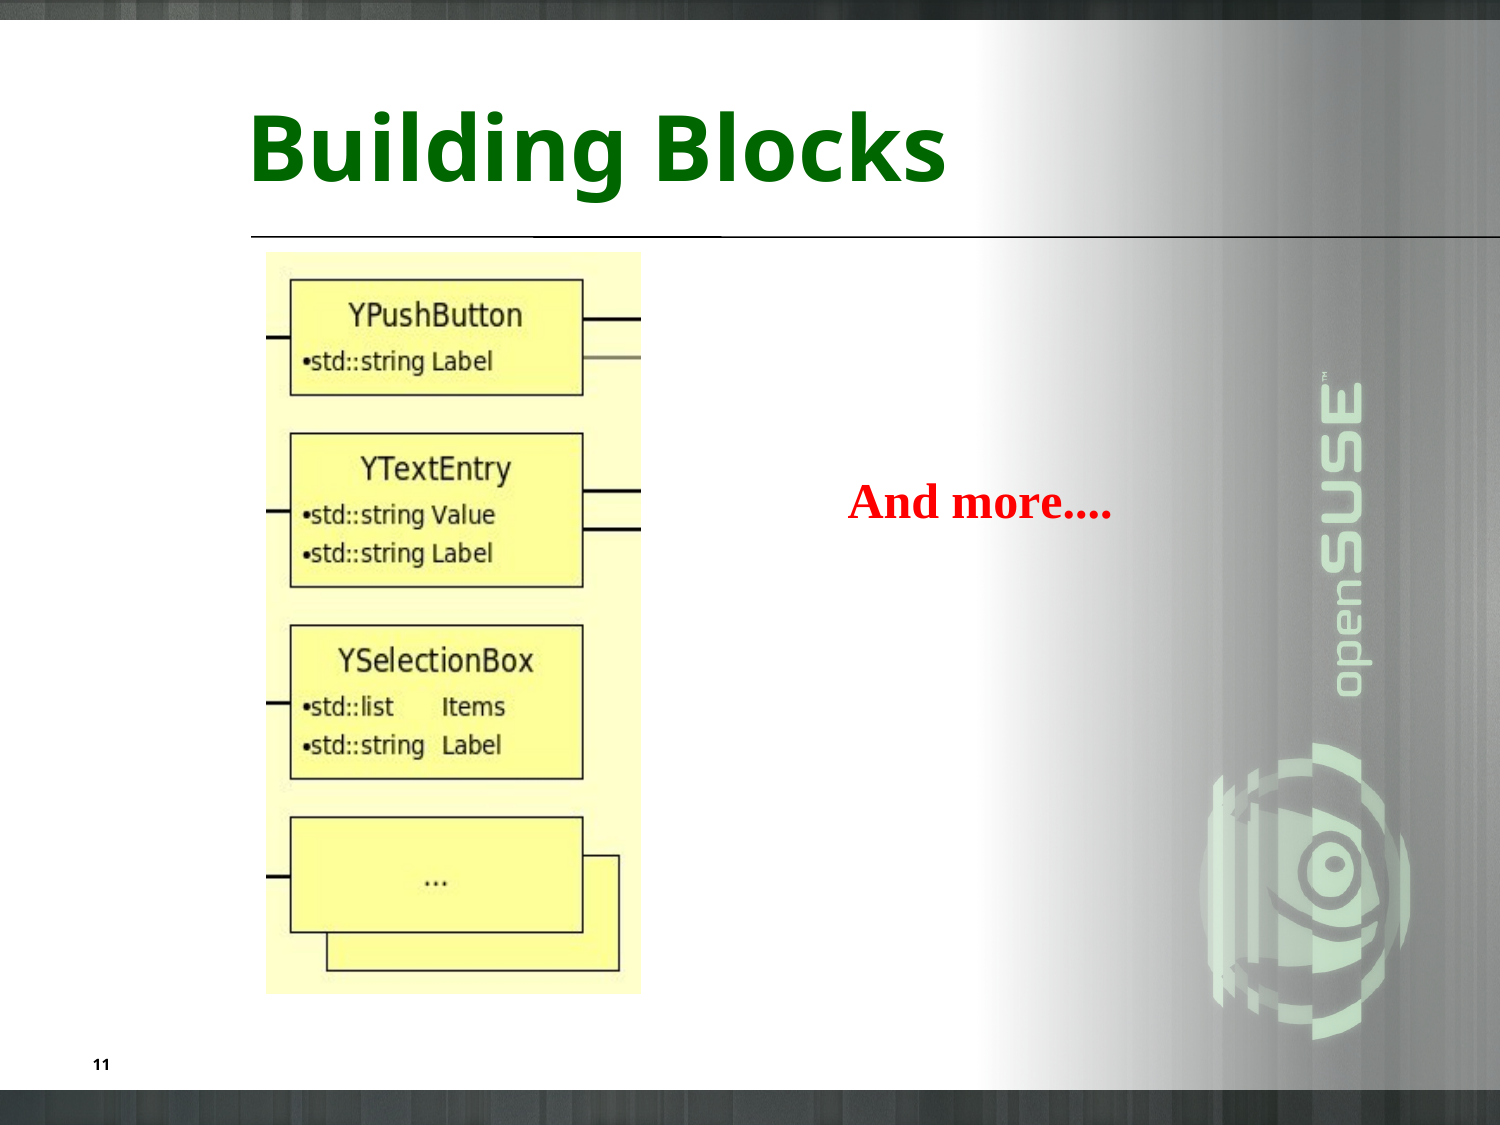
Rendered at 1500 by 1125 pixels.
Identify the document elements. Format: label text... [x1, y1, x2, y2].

title Building Blocks [246, 60, 1409, 239]
picture [0, 0, 1500, 1125]
text_box And more.... [847, 471, 1245, 604]
